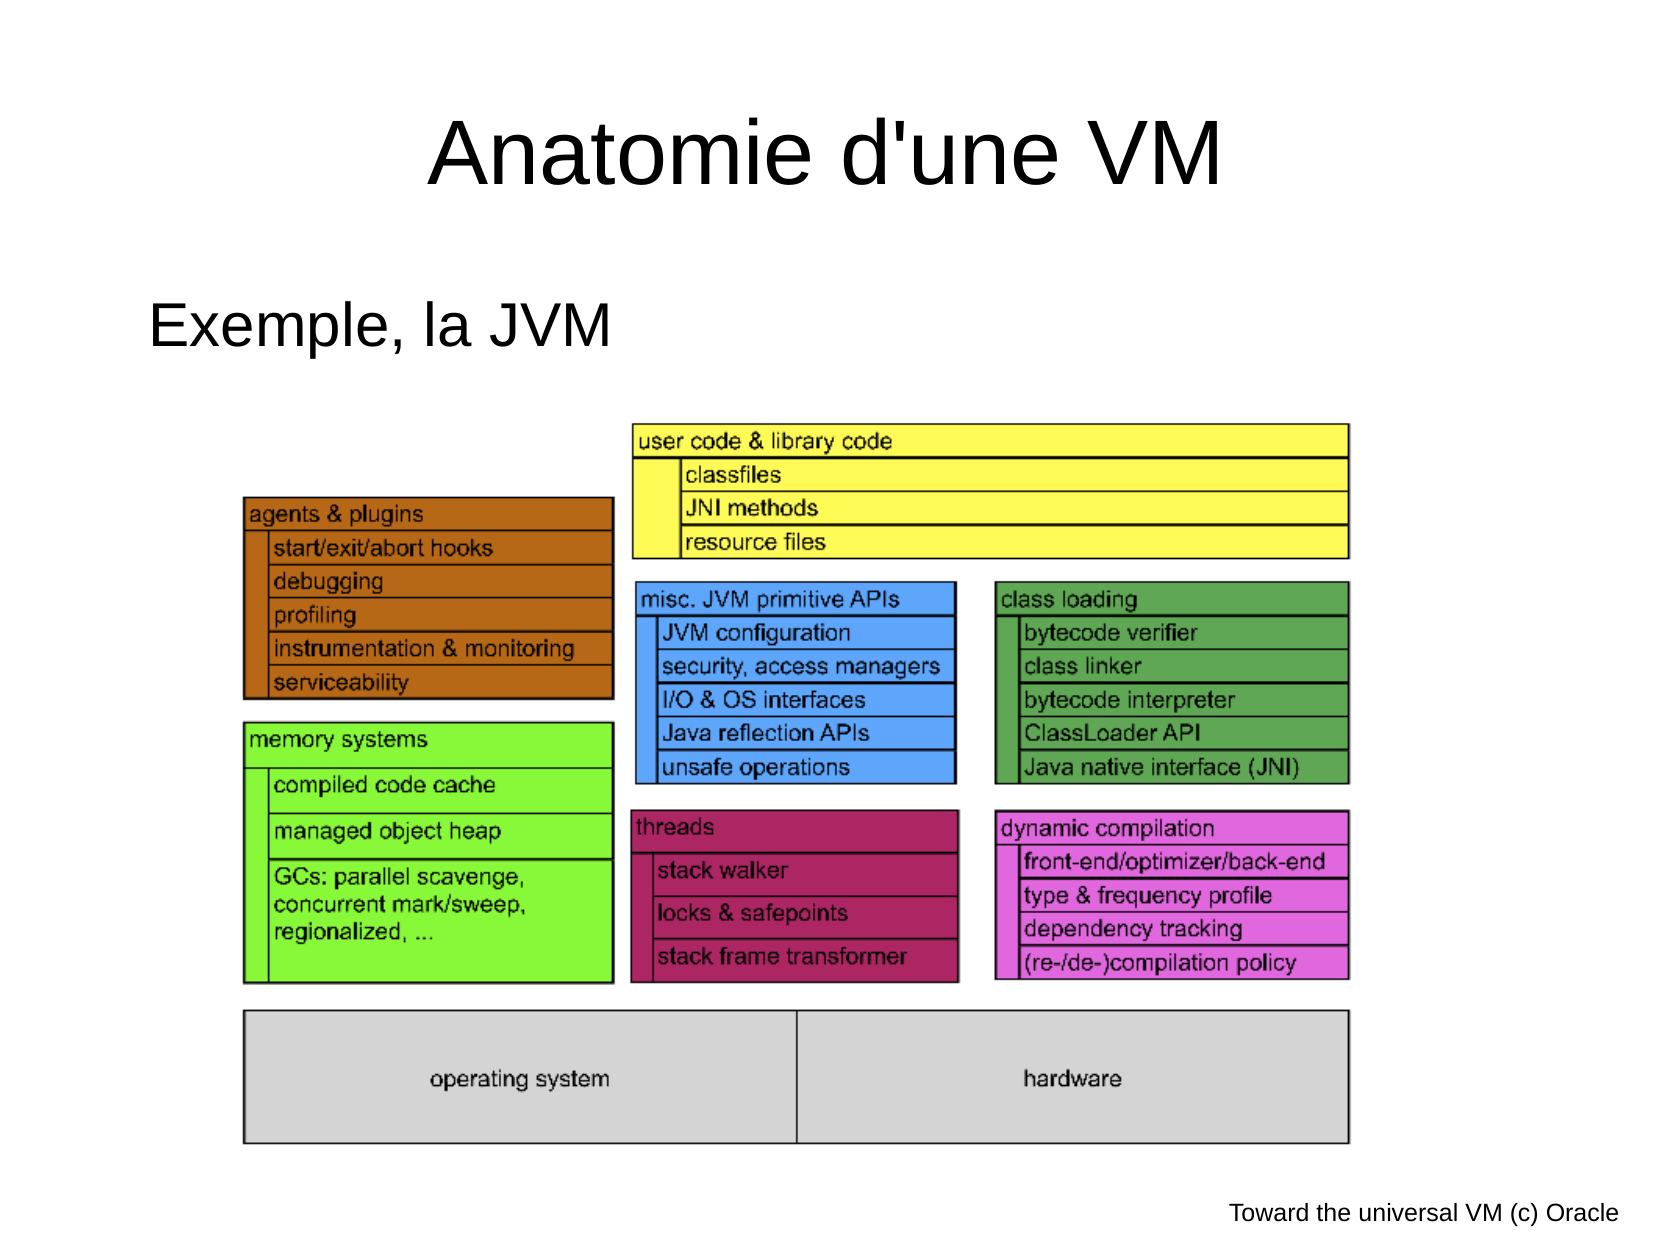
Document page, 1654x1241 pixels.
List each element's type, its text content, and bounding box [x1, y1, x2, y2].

picture [226, 411, 1373, 1146]
list Exemple, la JVM [82, 290, 1571, 361]
title Anatomie d'une VM [82, 49, 1571, 257]
text_box Toward the universal VM (c) Oracle [1214, 1190, 1645, 1234]
